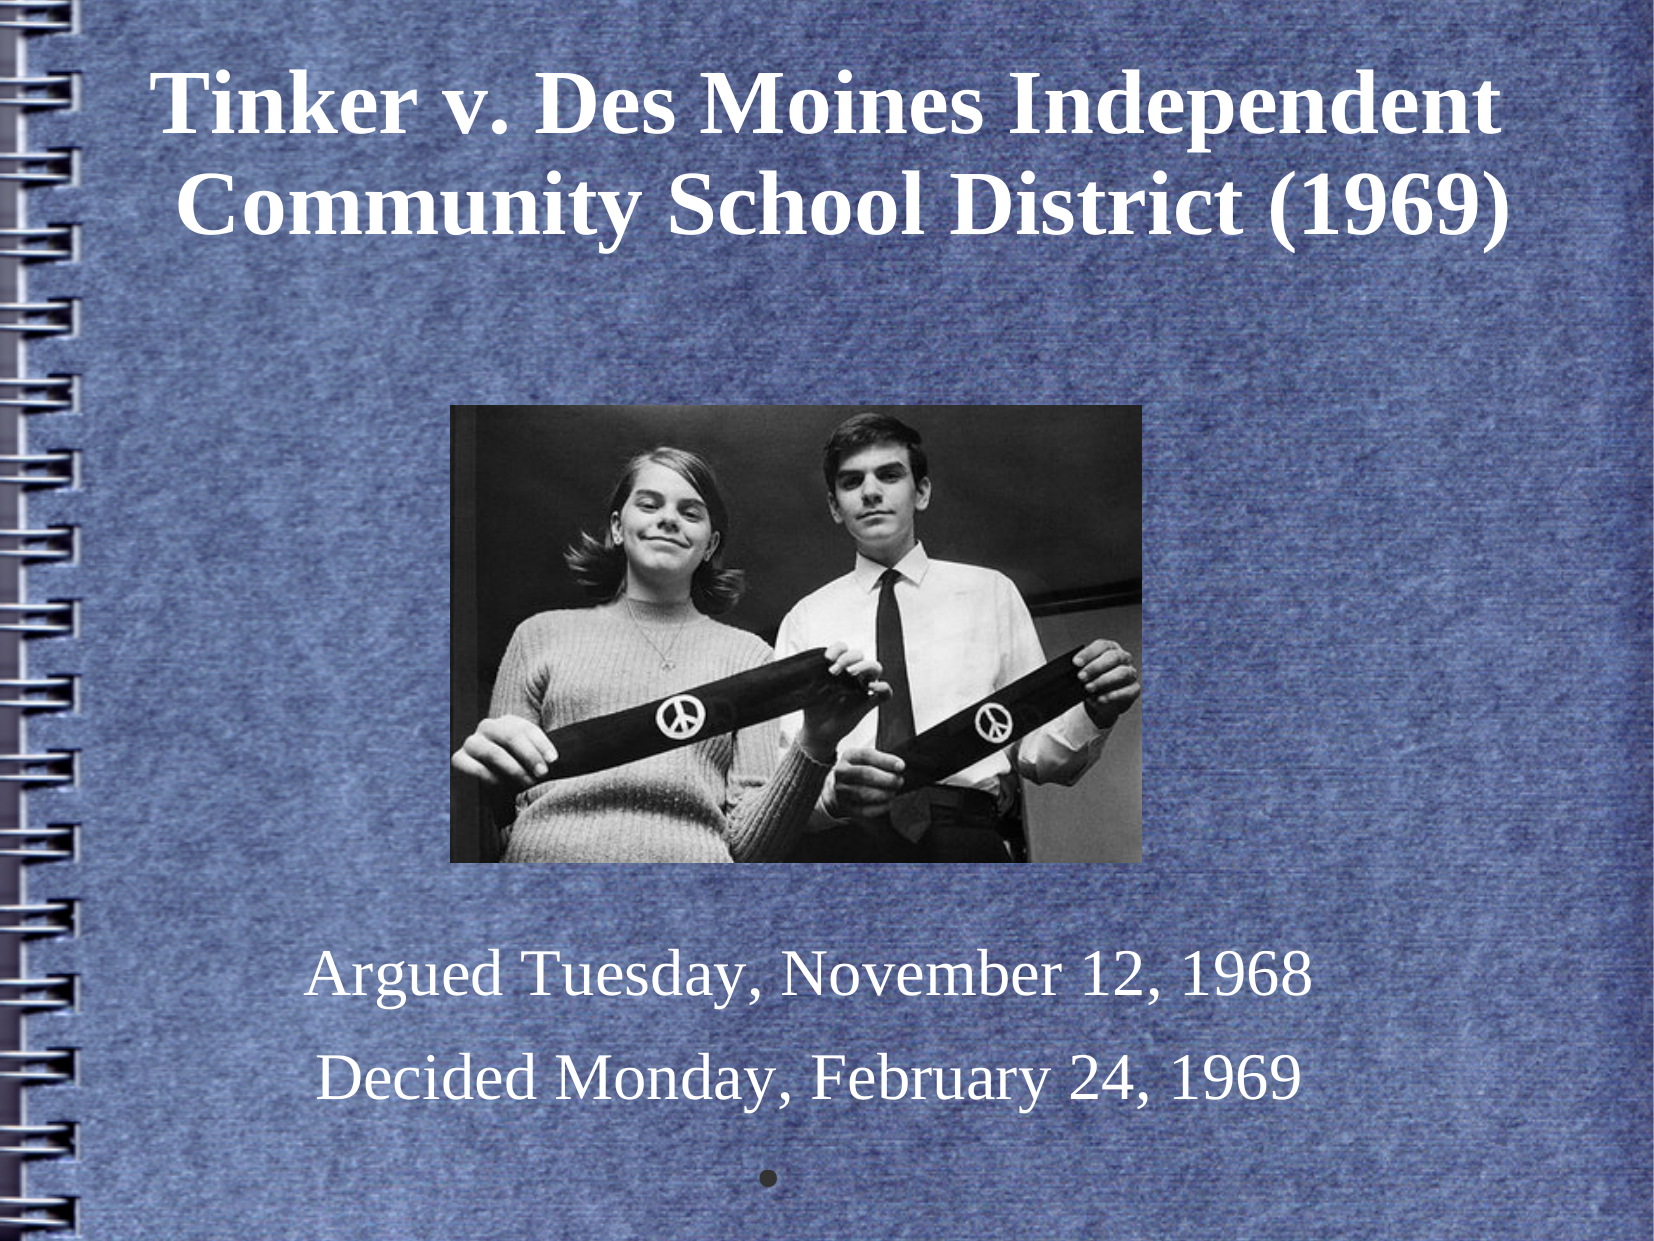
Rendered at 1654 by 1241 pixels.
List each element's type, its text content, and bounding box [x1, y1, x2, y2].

title Tinker v. Des Moines Independent Community School District (1969) [82, 49, 1571, 257]
list Argued Tuesday, November 12, 1968 Decided Monday, February 24, 1969 [119, 936, 1501, 1241]
picture [0, 0, 1654, 1241]
